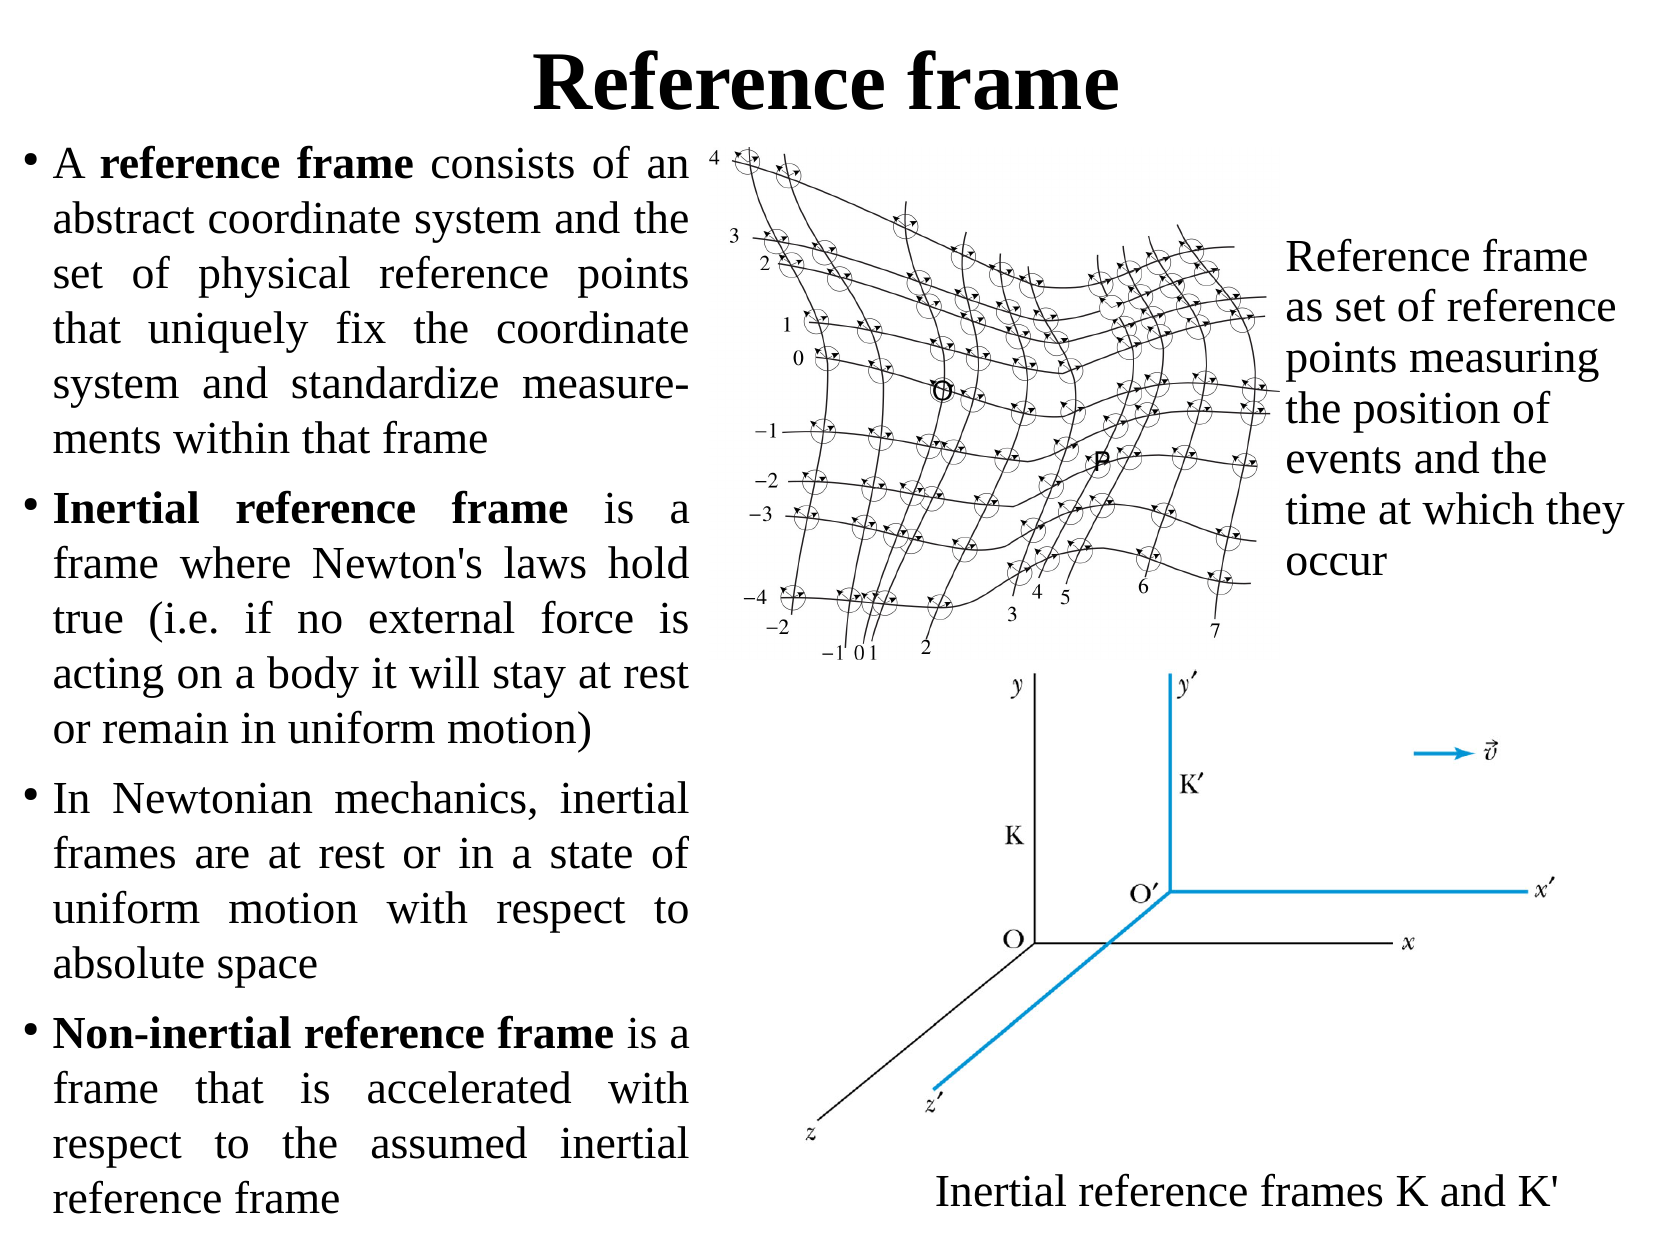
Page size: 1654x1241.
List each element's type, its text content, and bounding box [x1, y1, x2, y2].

list A reference frame consists of an abstract coordinate system and the set of physical reference points that uniquely fix the coordinate system and standardize measure-ments within that frame Inertial reference frame is a frame where Newton's laws hold true (i.e. if no external force is acting on a body it will stay at rest or remain in uniform motion) In Newtonian mechanics, inertial frames are at rest or in a state of uniform motion with respect to absolute space Non-inertial reference frame is a frame that is accelerated with respect to the assumed inertial reference frame [22, 132, 691, 1223]
picture [804, 669, 1555, 1144]
text_box Reference frame as set of reference points measuring the position of events and the time at which they occur [1280, 222, 1650, 593]
picture [709, 147, 1280, 660]
text_box Inertial reference frames K and K' [919, 1157, 1580, 1231]
title Reference frame [27, 17, 1626, 136]
